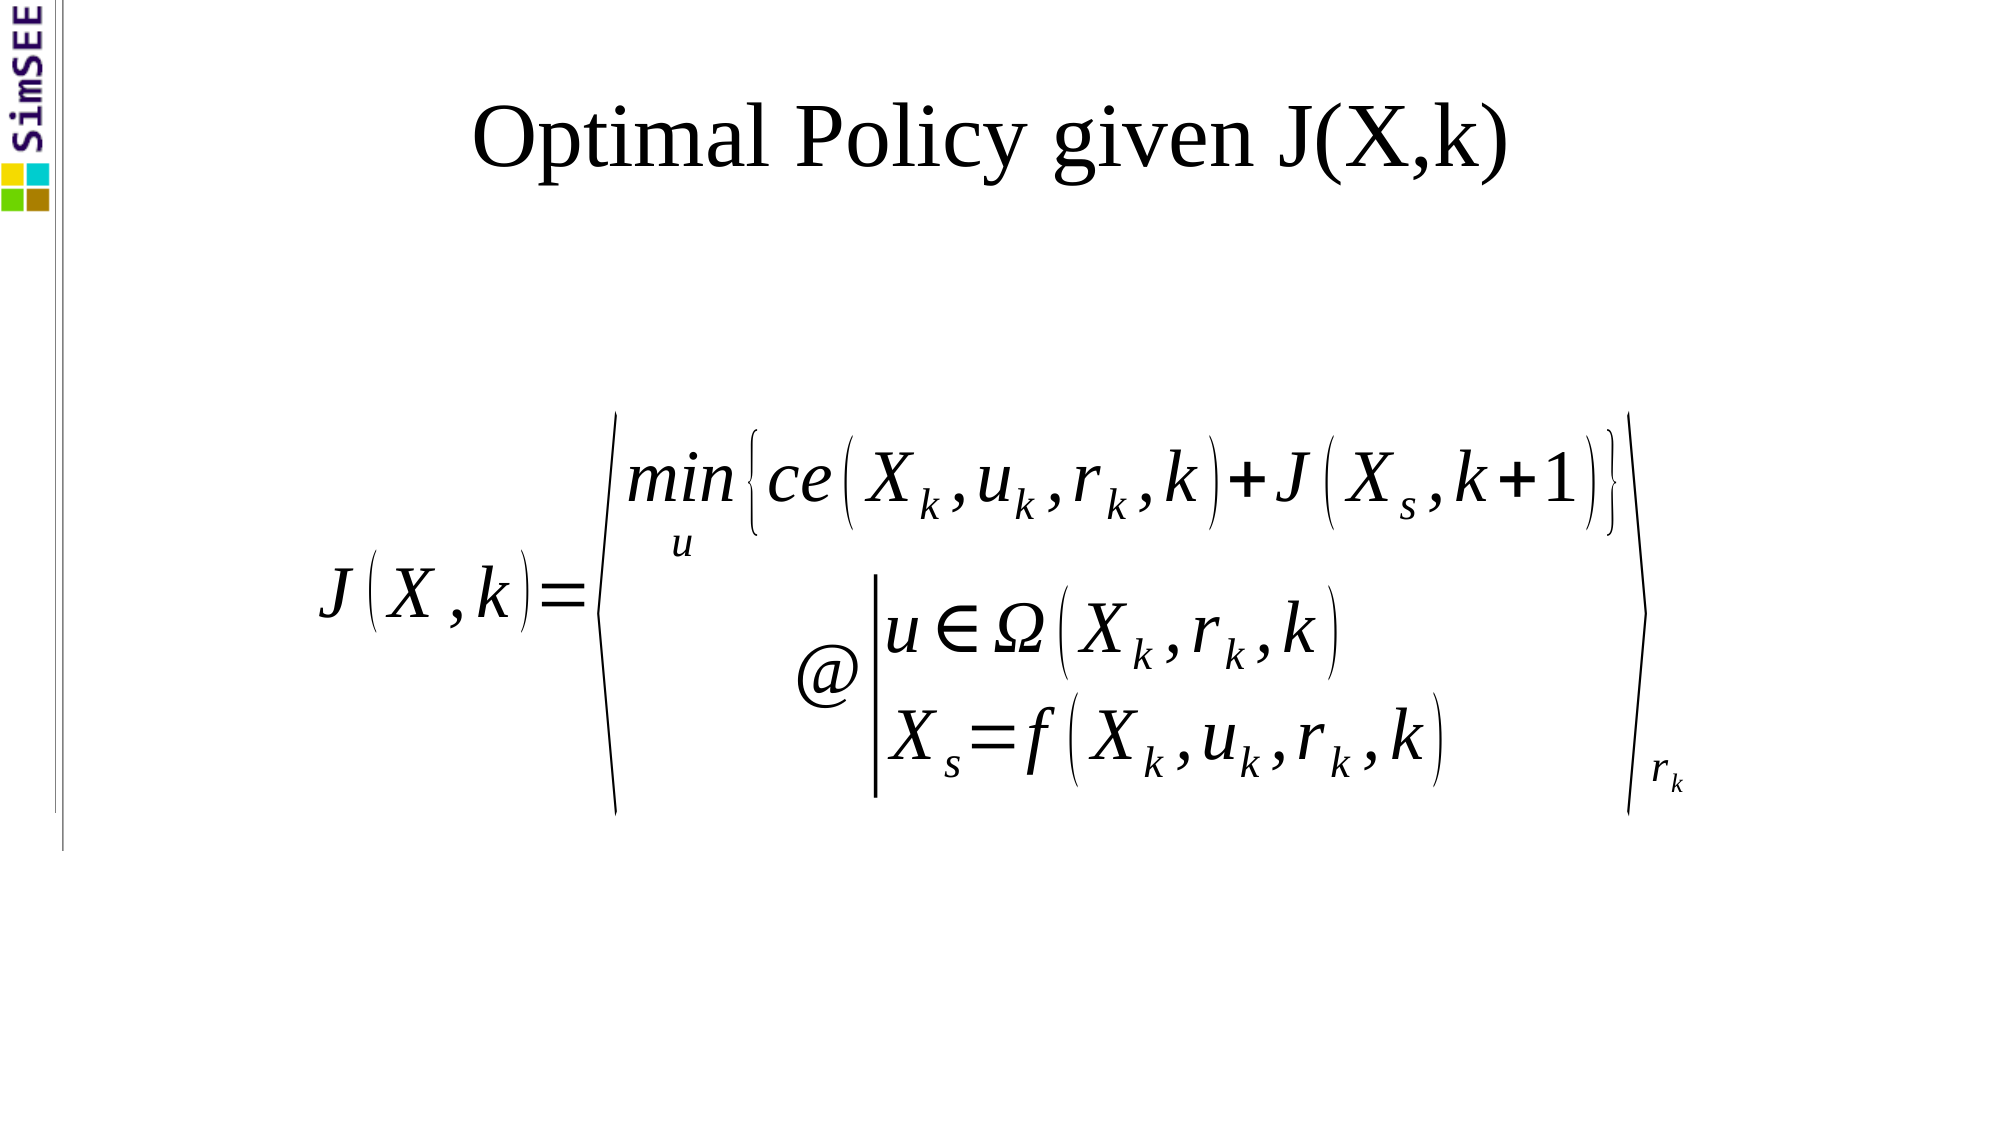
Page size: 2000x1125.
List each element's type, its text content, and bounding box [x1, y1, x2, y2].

chart [315, 406, 1686, 821]
picture [0, 5, 52, 154]
title Optimal Policy given J(X,k) [356, 35, 1627, 224]
picture [0, 162, 51, 213]
